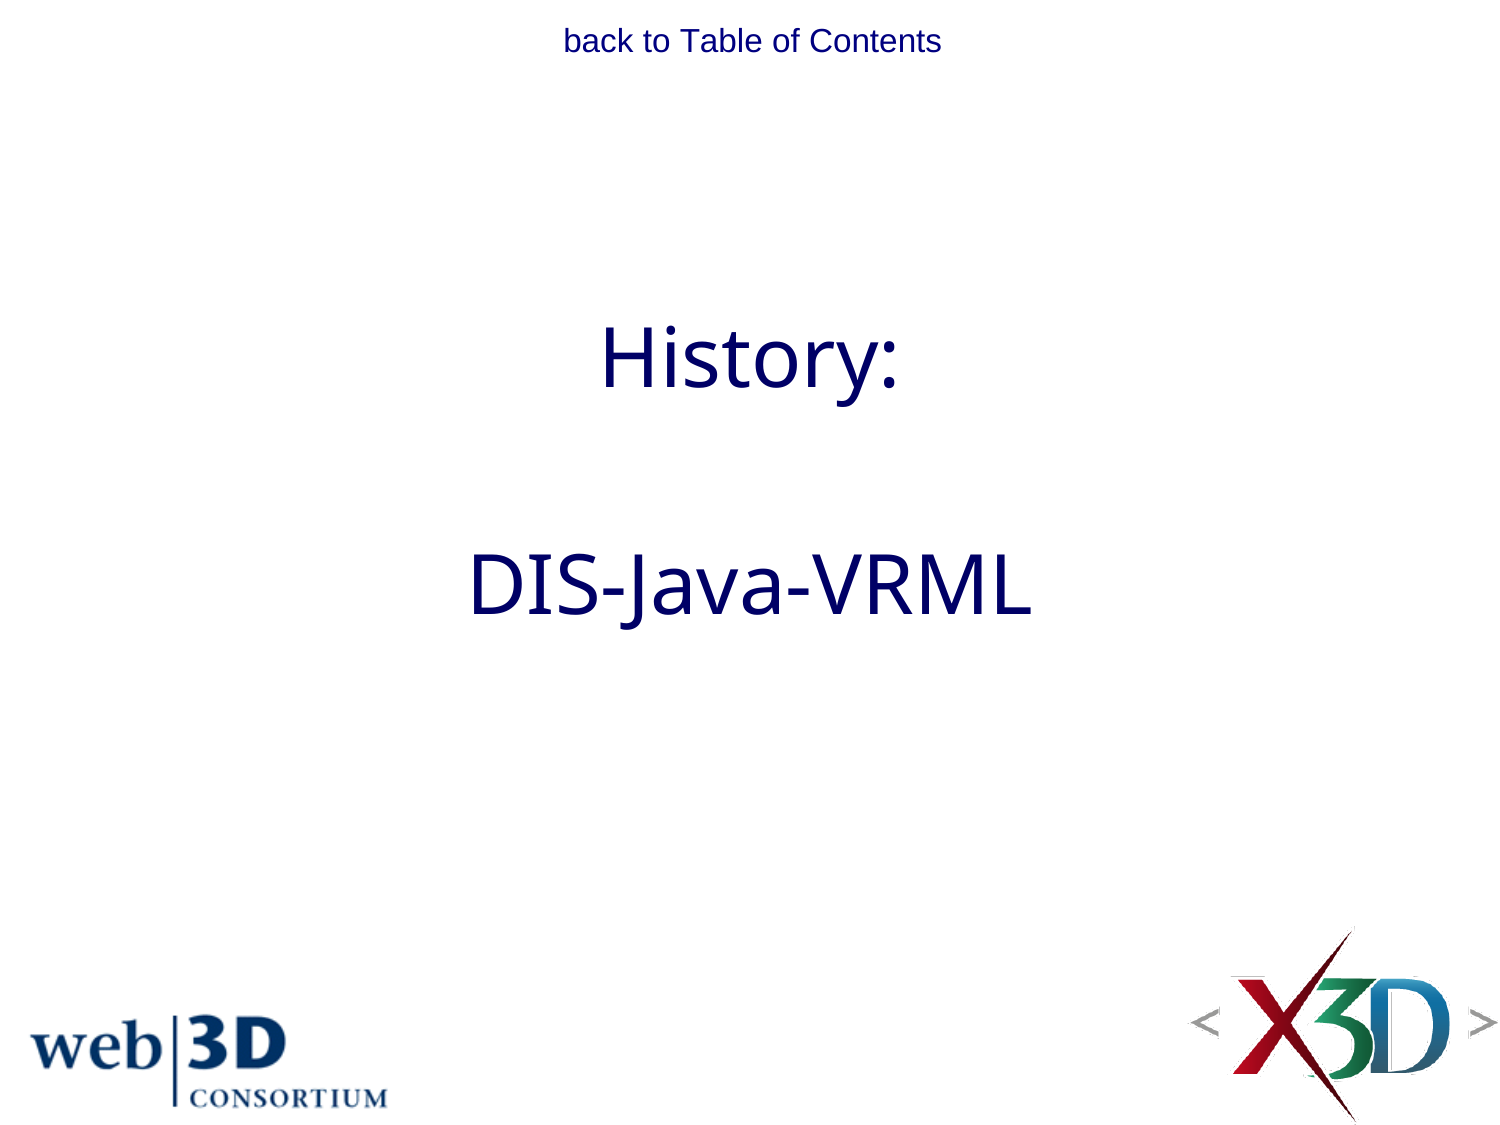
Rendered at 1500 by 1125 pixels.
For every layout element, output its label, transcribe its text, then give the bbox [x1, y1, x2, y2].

text_box back to Table of Contents [548, 14, 958, 68]
title History: DIS-Java-VRML [112, 310, 1388, 628]
picture [12, 998, 413, 1118]
picture [1187, 926, 1500, 1125]
